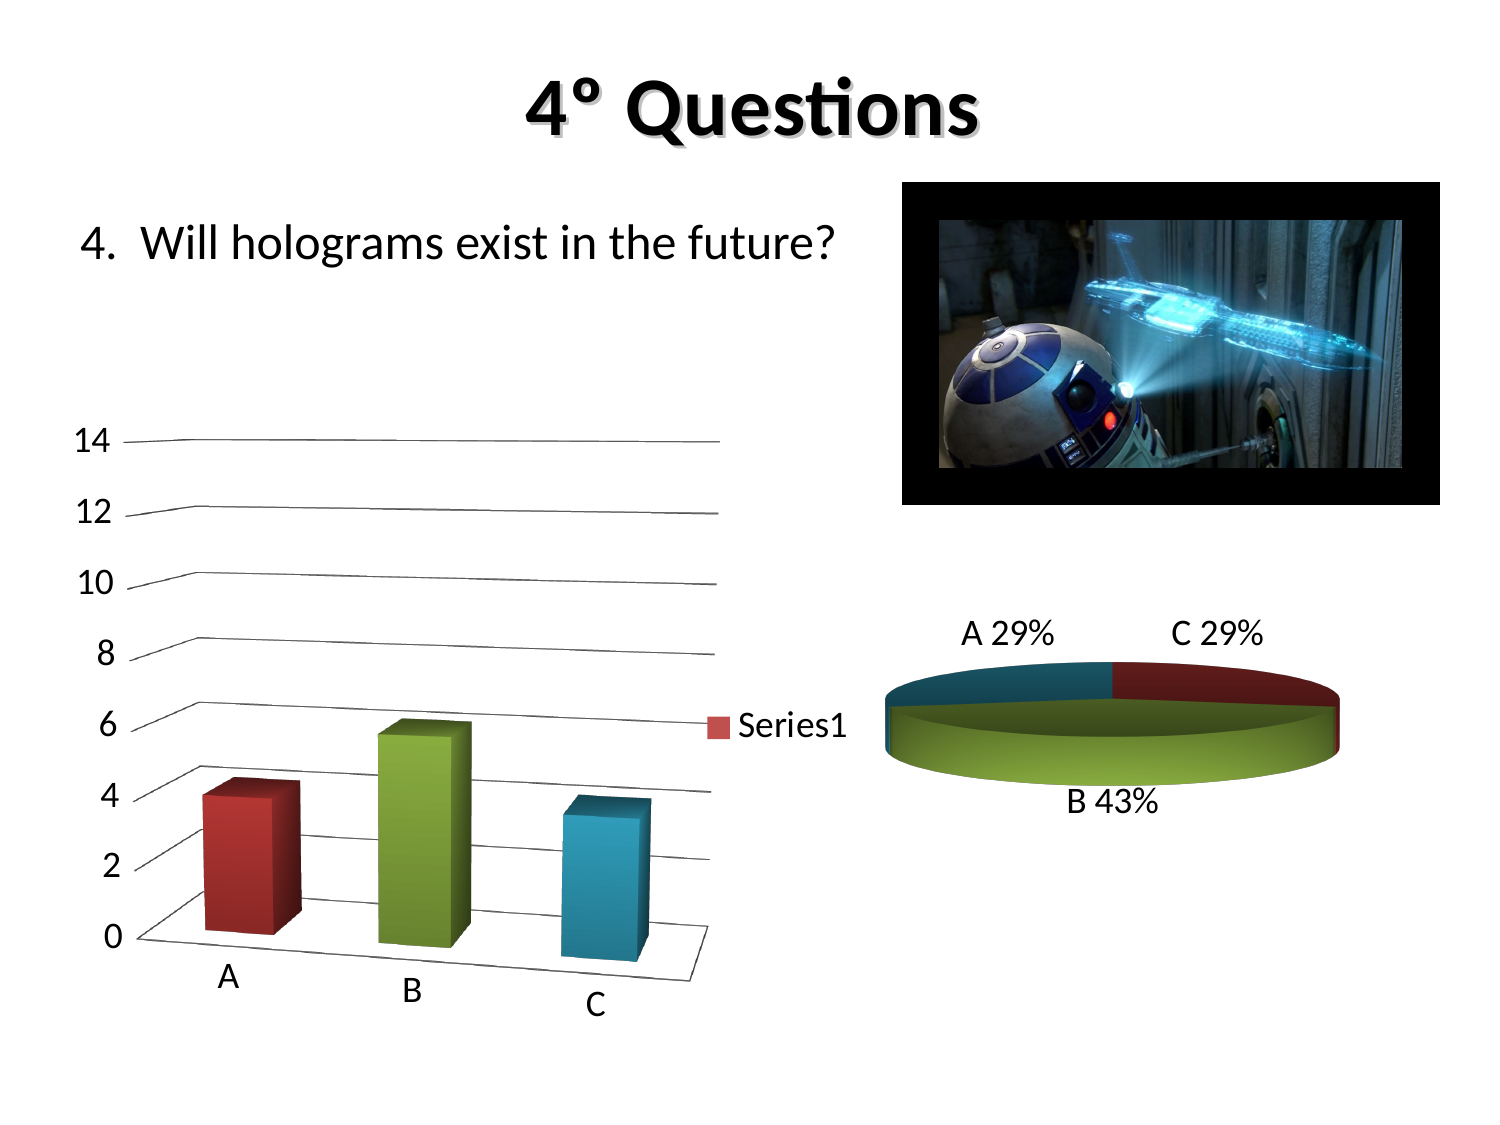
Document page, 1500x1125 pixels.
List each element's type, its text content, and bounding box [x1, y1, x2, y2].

text_box 4º Questions [3, 45, 1500, 160]
picture [938, 219, 1403, 468]
chart [62, 420, 1417, 1036]
text_box 4. Will holograms exist in the future? [65, 202, 902, 277]
